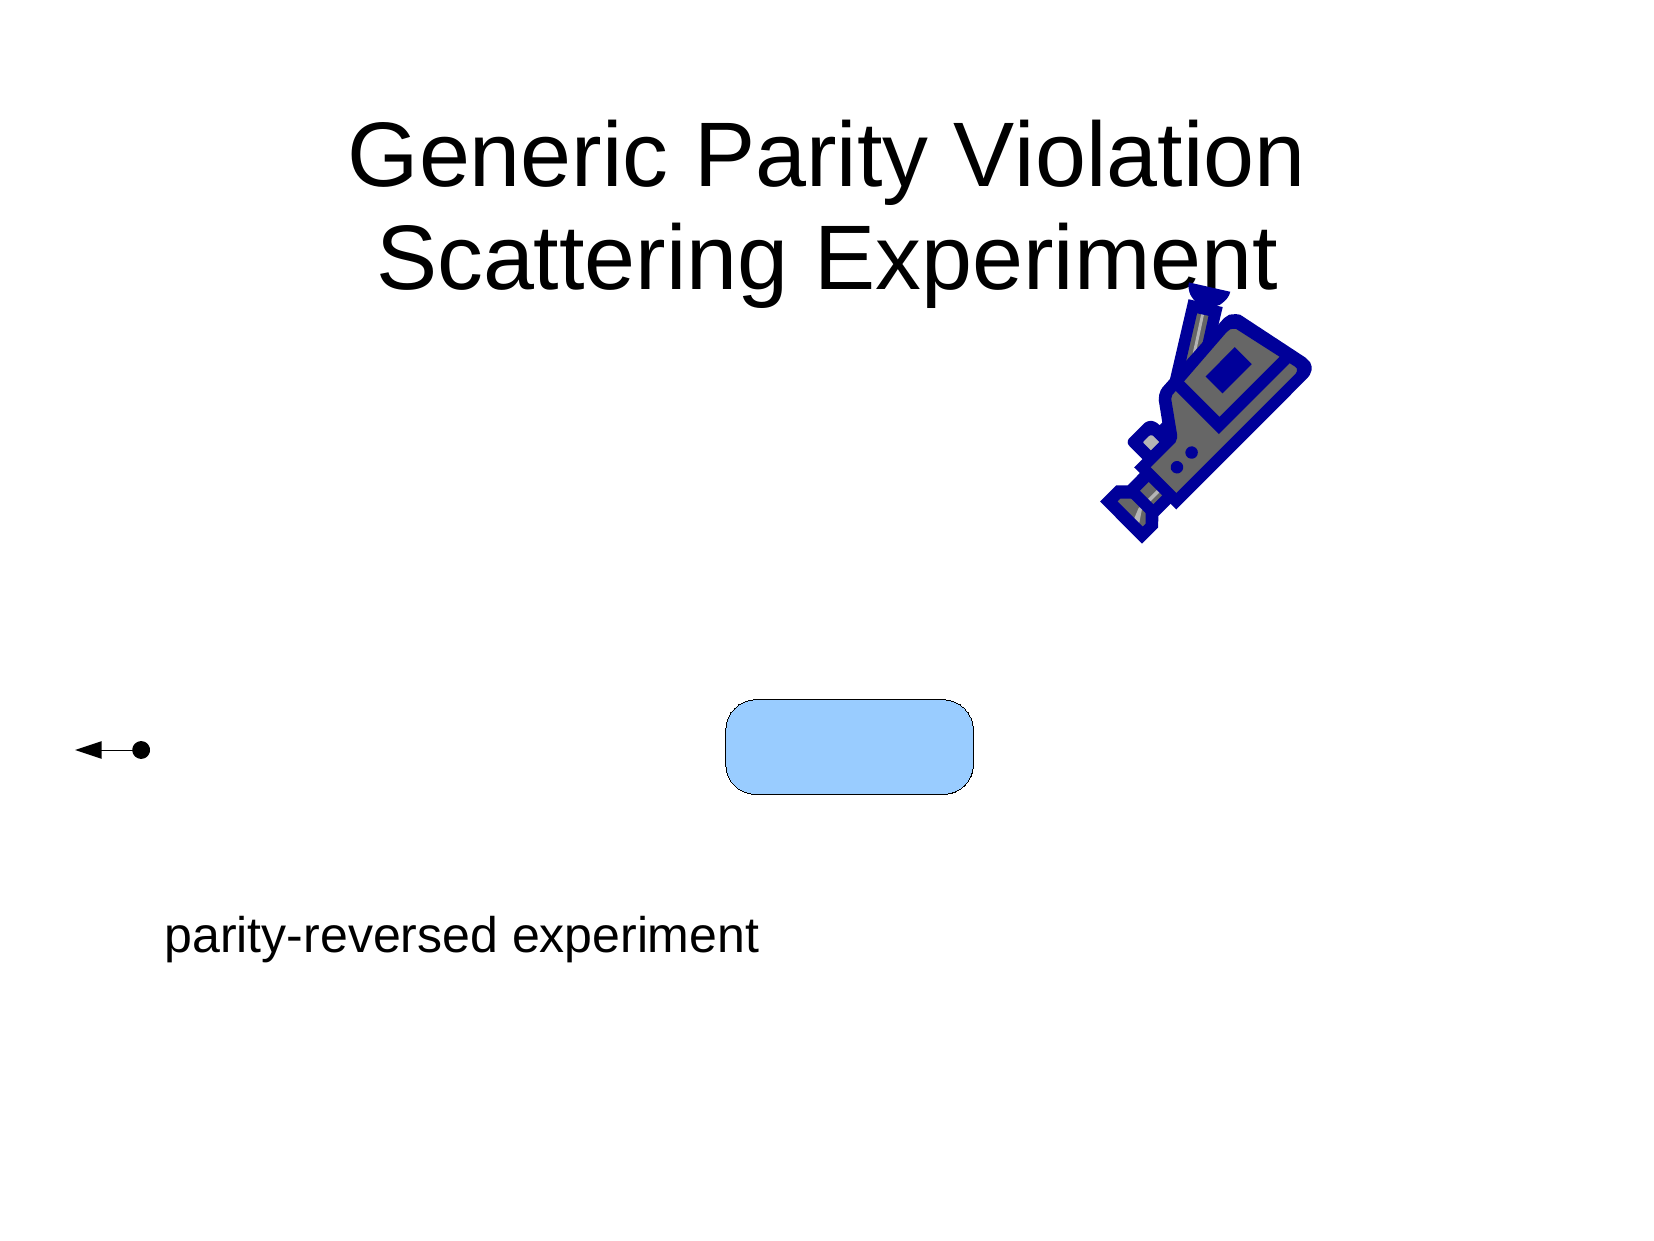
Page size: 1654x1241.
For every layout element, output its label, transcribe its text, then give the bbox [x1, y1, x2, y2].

picture [1033, 259, 1320, 545]
text_box [725, 699, 974, 795]
text_box parity-reversed experiment [150, 900, 775, 990]
title Generic Parity Violation Scattering Experiment [121, 70, 1534, 343]
